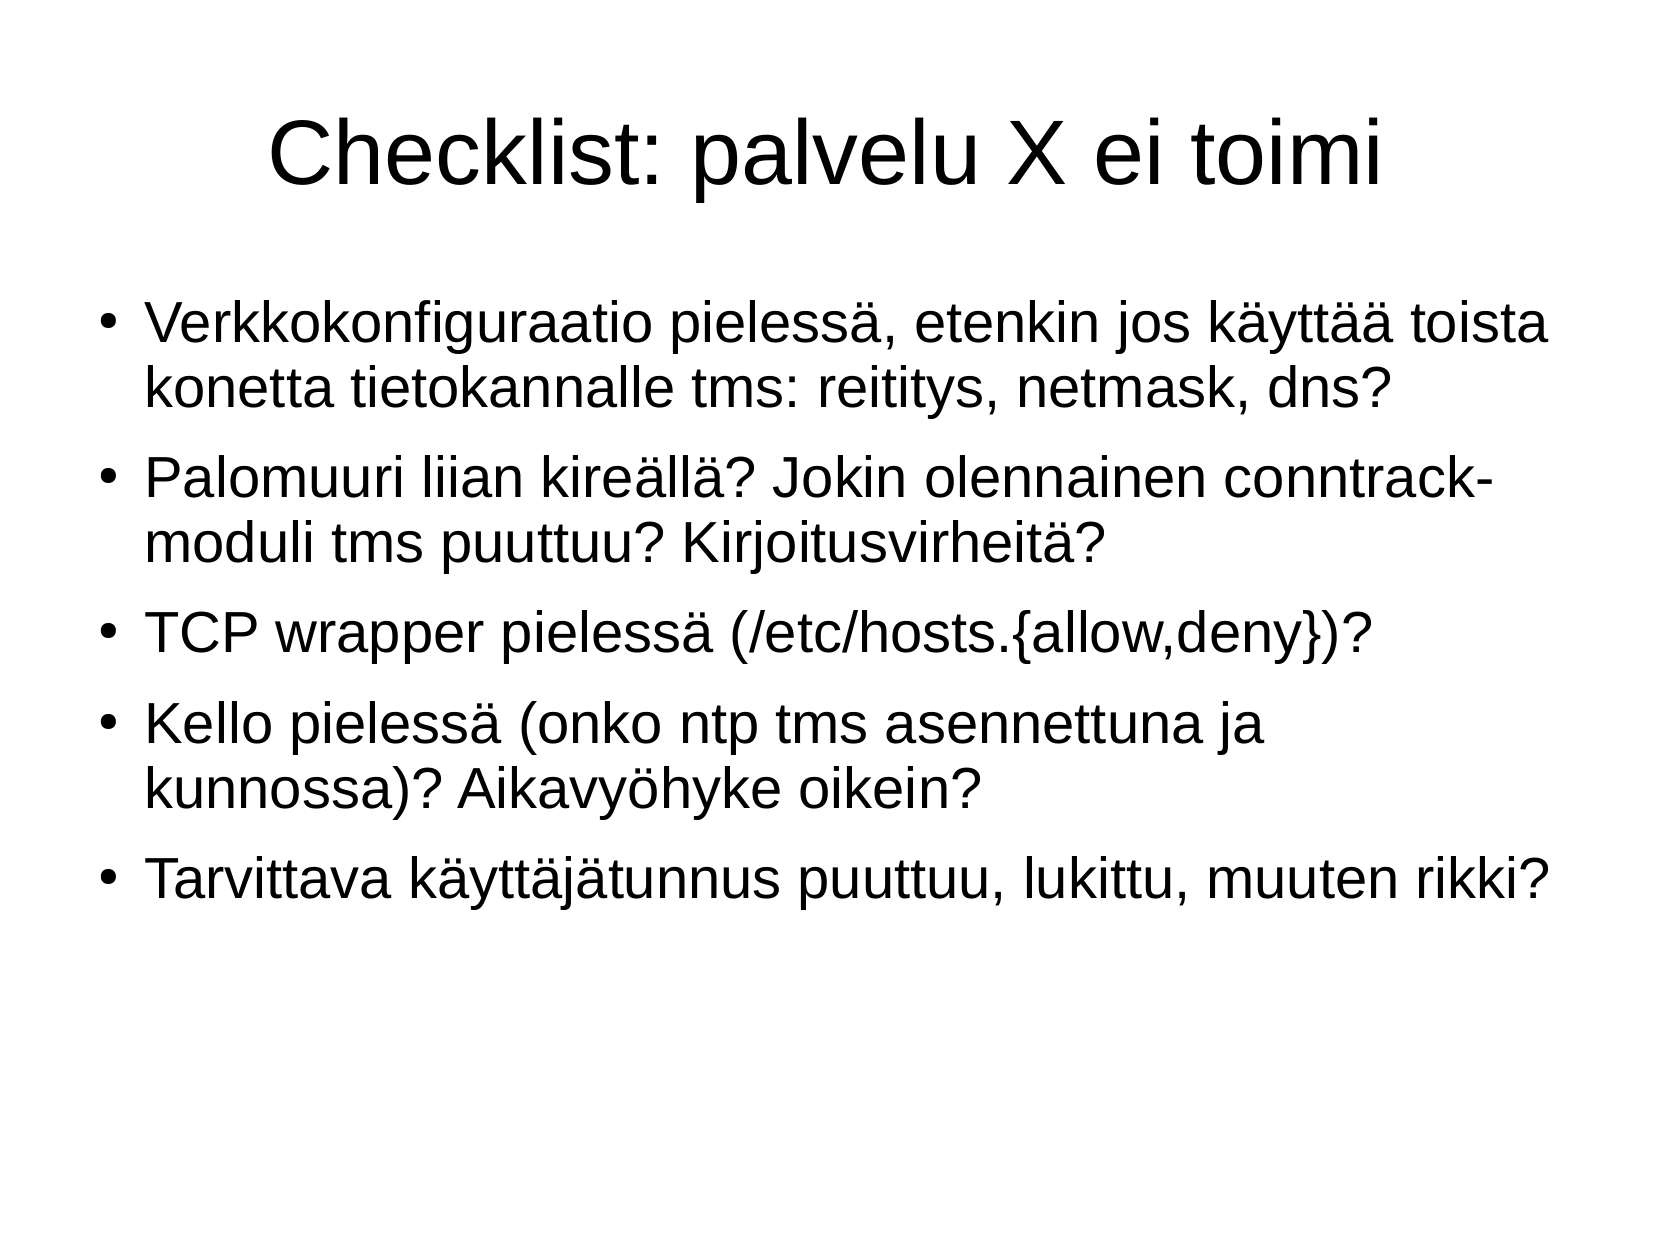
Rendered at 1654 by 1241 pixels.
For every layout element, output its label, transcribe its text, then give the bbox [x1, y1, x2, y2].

list Verkkokonfiguraatio pielessä, etenkin jos käyttää toista konetta tietokannalle tms: reititys, netmask, dns? Palomuuri liian kireällä? Jokin olennainen conntrack-moduli tms puuttuu? Kirjoitusvirheitä? TCP wrapper pielessä (/etc/hosts.{allow,deny})? Kello pielessä (onko ntp tms asennettuna ja kunnossa)? Aikavyöhyke oikein? Tarvittava käyttäjätunnus puuttuu, lukittu, muuten rikki? [82, 290, 1571, 1010]
title Checklist: palvelu X ei toimi [82, 49, 1571, 257]
